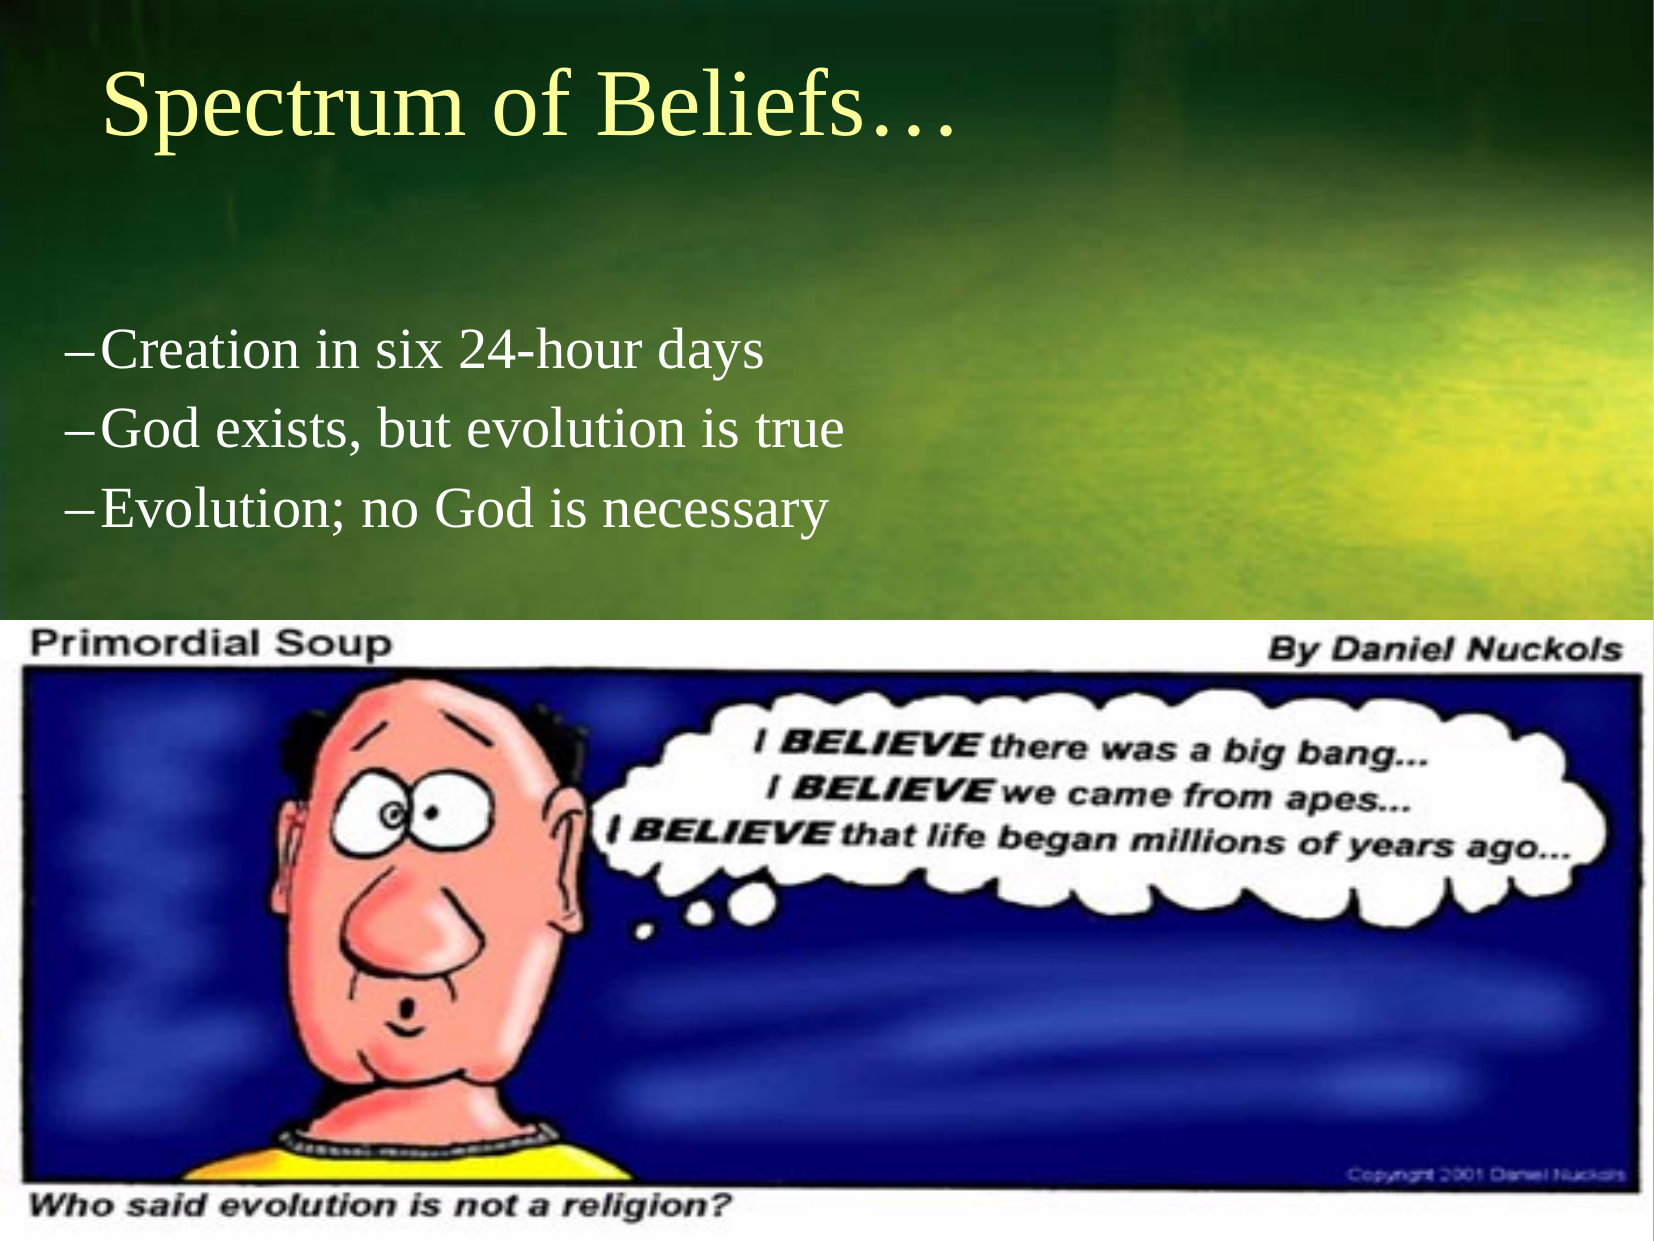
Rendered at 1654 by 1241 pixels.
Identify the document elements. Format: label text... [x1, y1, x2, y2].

picture [0, 0, 1654, 1241]
title Spectrum of Beliefs… [100, 0, 1506, 207]
subtitle Creation in six 24-hour days God exists, but evolution is true Evolution; no God is necessary [29, 236, 1595, 620]
